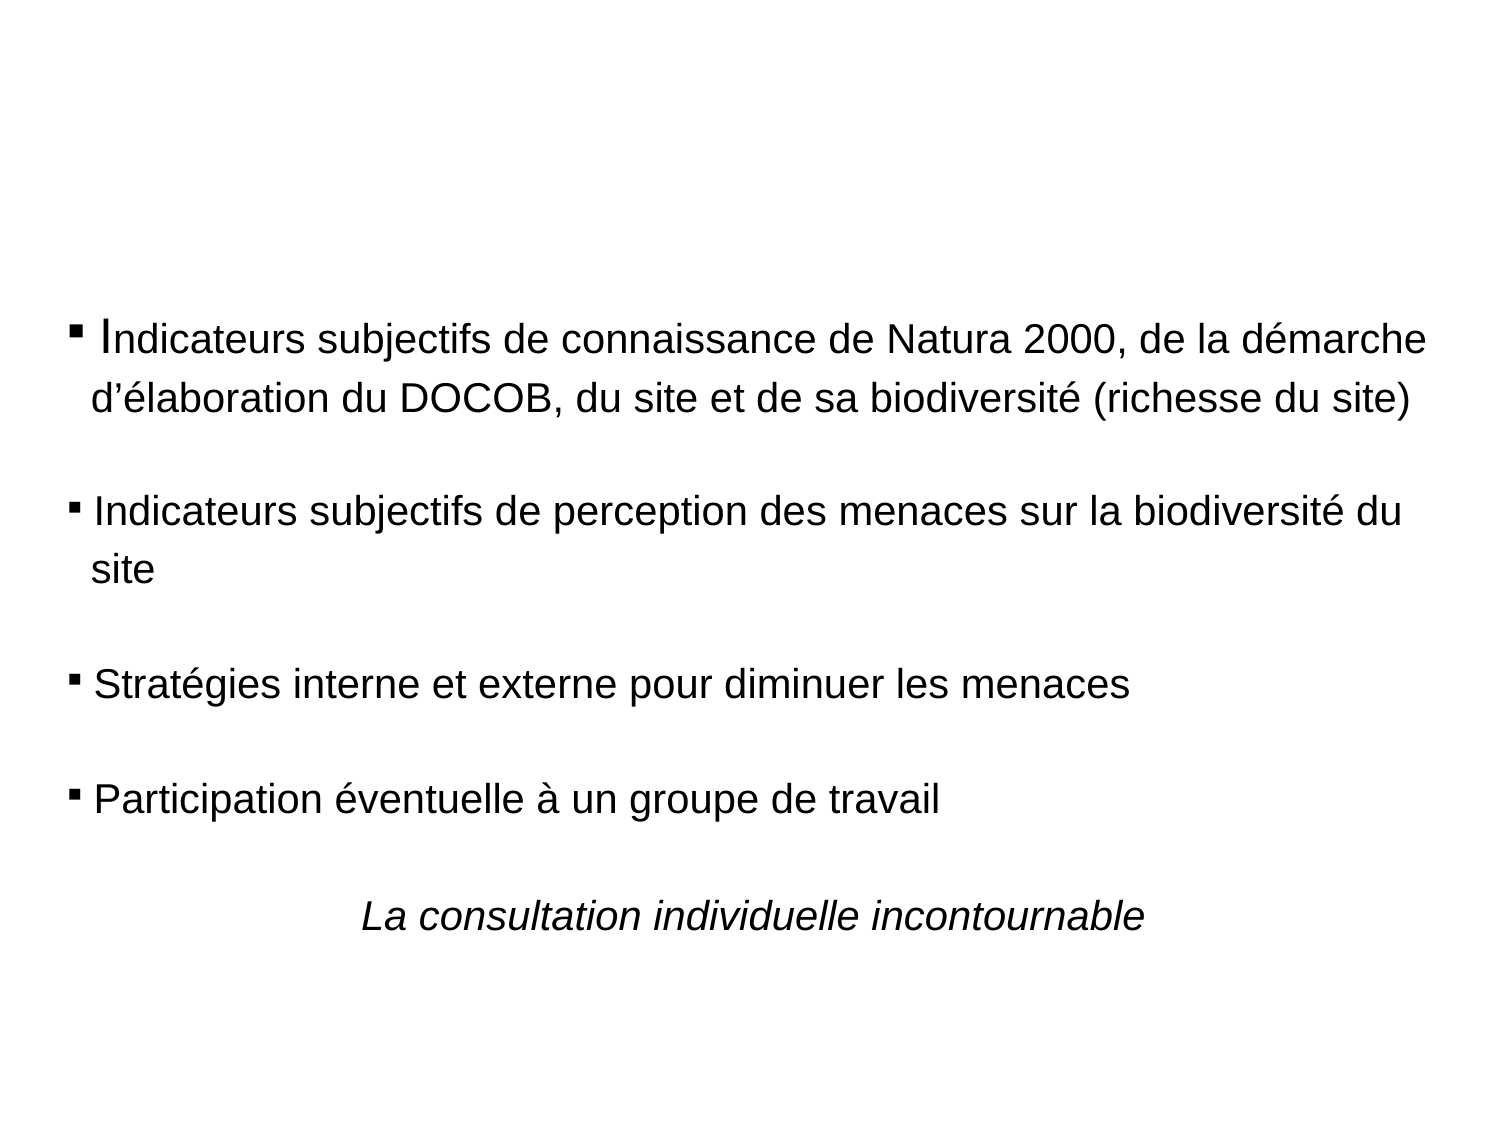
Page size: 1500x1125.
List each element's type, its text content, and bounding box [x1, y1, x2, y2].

list Indicateurs subjectifs de connaissance de Natura 2000, de la démarche d’élaboration du DOCOB, du site et de sa biodiversité (richesse du site) Indicateurs subjectifs de perception des menaces sur la biodiversité du site Stratégies interne et externe pour diminuer les menaces Participation éventuelle à un groupe de travail La consultation individuelle incontournable [53, 302, 1471, 1102]
